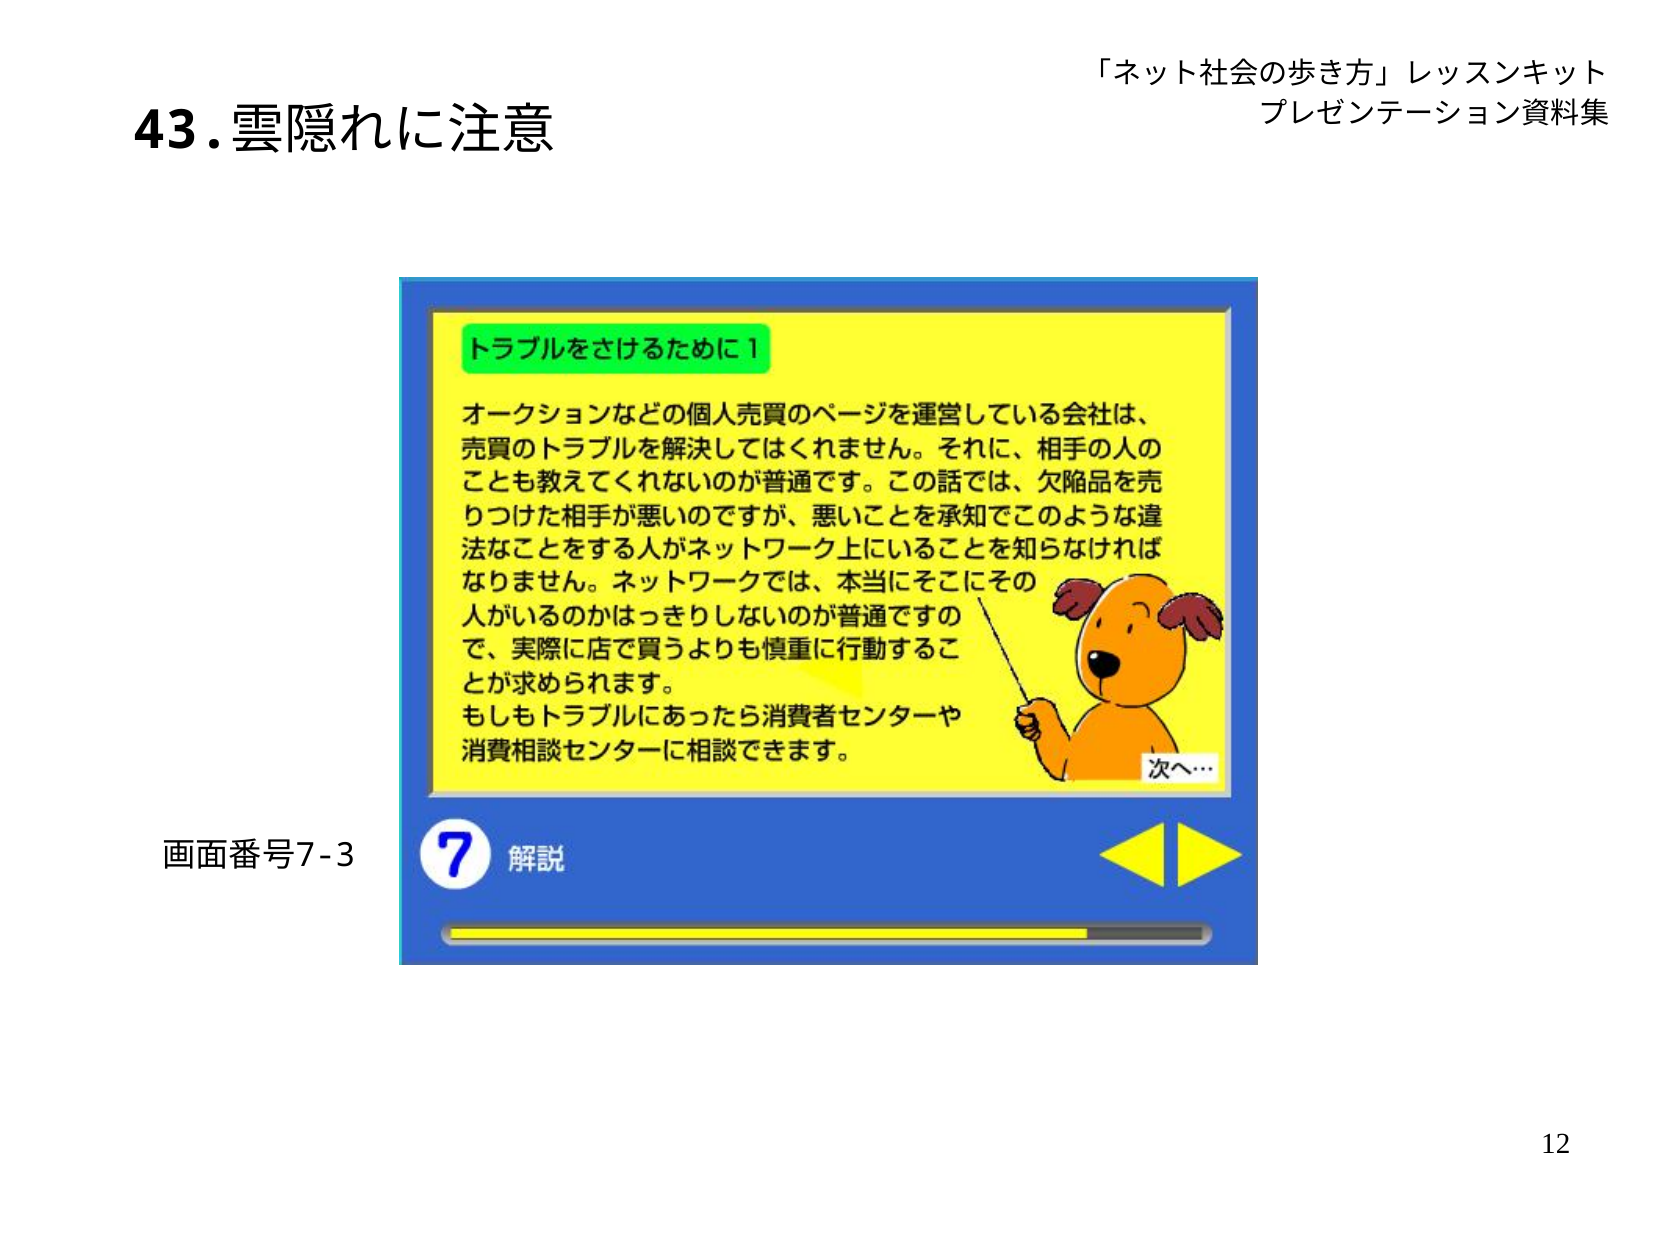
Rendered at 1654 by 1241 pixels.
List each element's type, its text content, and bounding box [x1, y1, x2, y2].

text_box 画面番号7-3 [147, 826, 384, 882]
text_box 43.雲隠れに注意 [118, 88, 1241, 169]
picture [399, 277, 1258, 965]
text_box 「ネット社会の歩き方」レッスンキット プレゼンテーション資料集 [1062, 44, 1625, 139]
